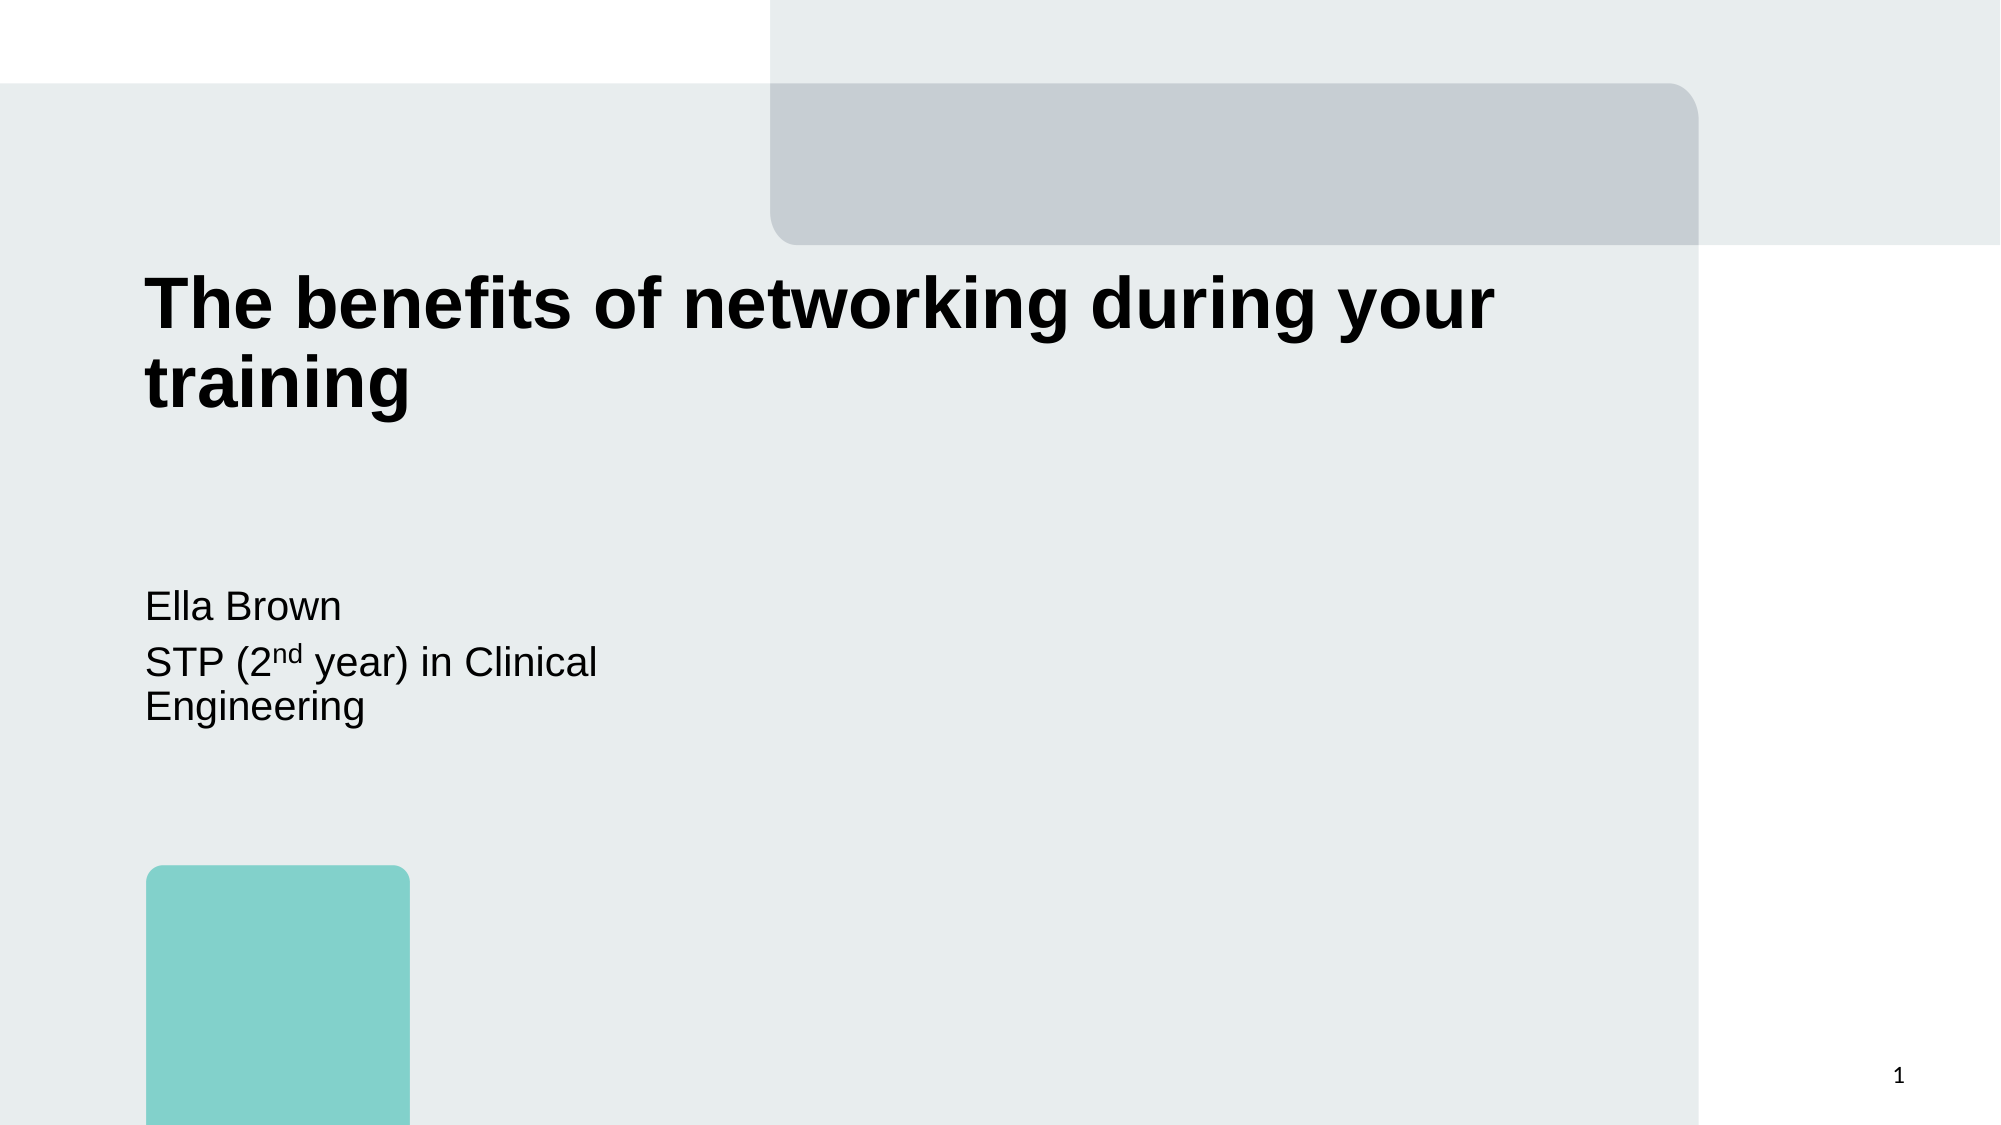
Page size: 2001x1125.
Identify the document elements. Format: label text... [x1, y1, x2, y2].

list The benefits of networking during your training [144, 265, 1683, 424]
list Ella Brown STP (2nd year) in Clinical Engineering [144, 584, 1683, 860]
